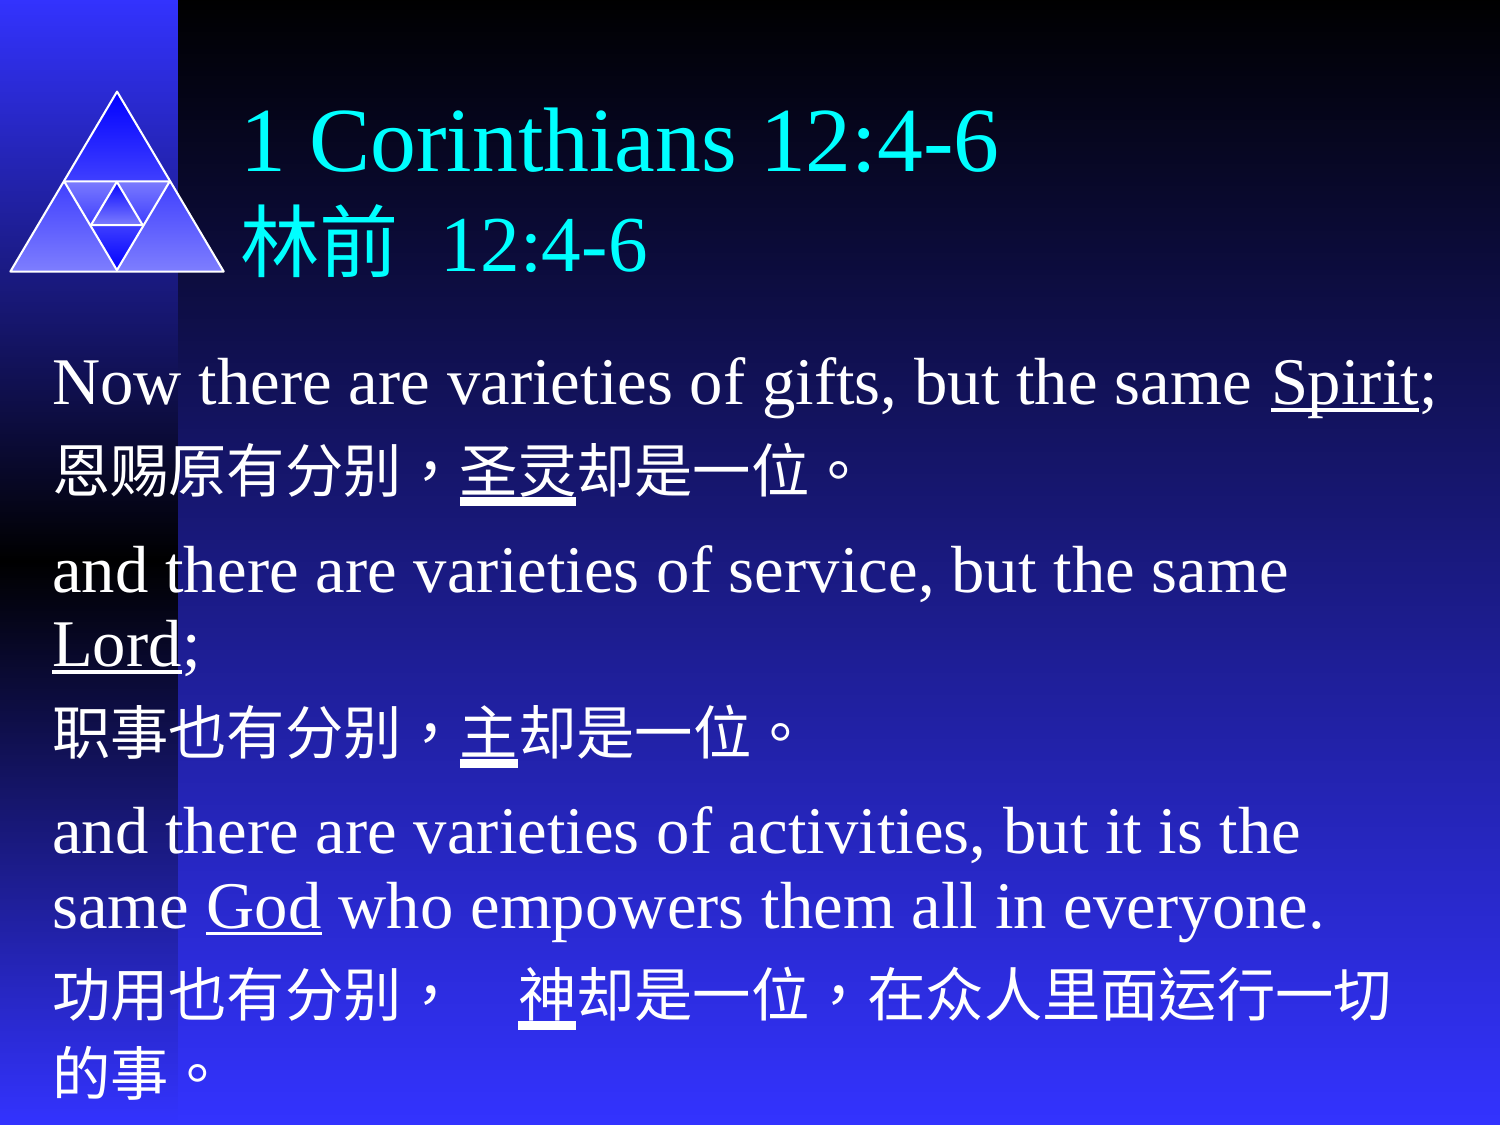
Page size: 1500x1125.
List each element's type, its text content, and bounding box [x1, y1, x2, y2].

title 1 Corinthians 12:4-6 林前 12:4-6 [225, 84, 1463, 303]
text_box Now there are varieties of gifts, but the same Spirit; 恩赐原有分别，圣灵却是一位。 and there are varieties of service, but the same Lord; 职事也有分别，主却是一位。 and there are varieties of activities, but it is the same God who empowers them all in everyone. 功用也有分别， 神却是一位，在众人里面运行一切的事。 [37, 337, 1463, 1125]
